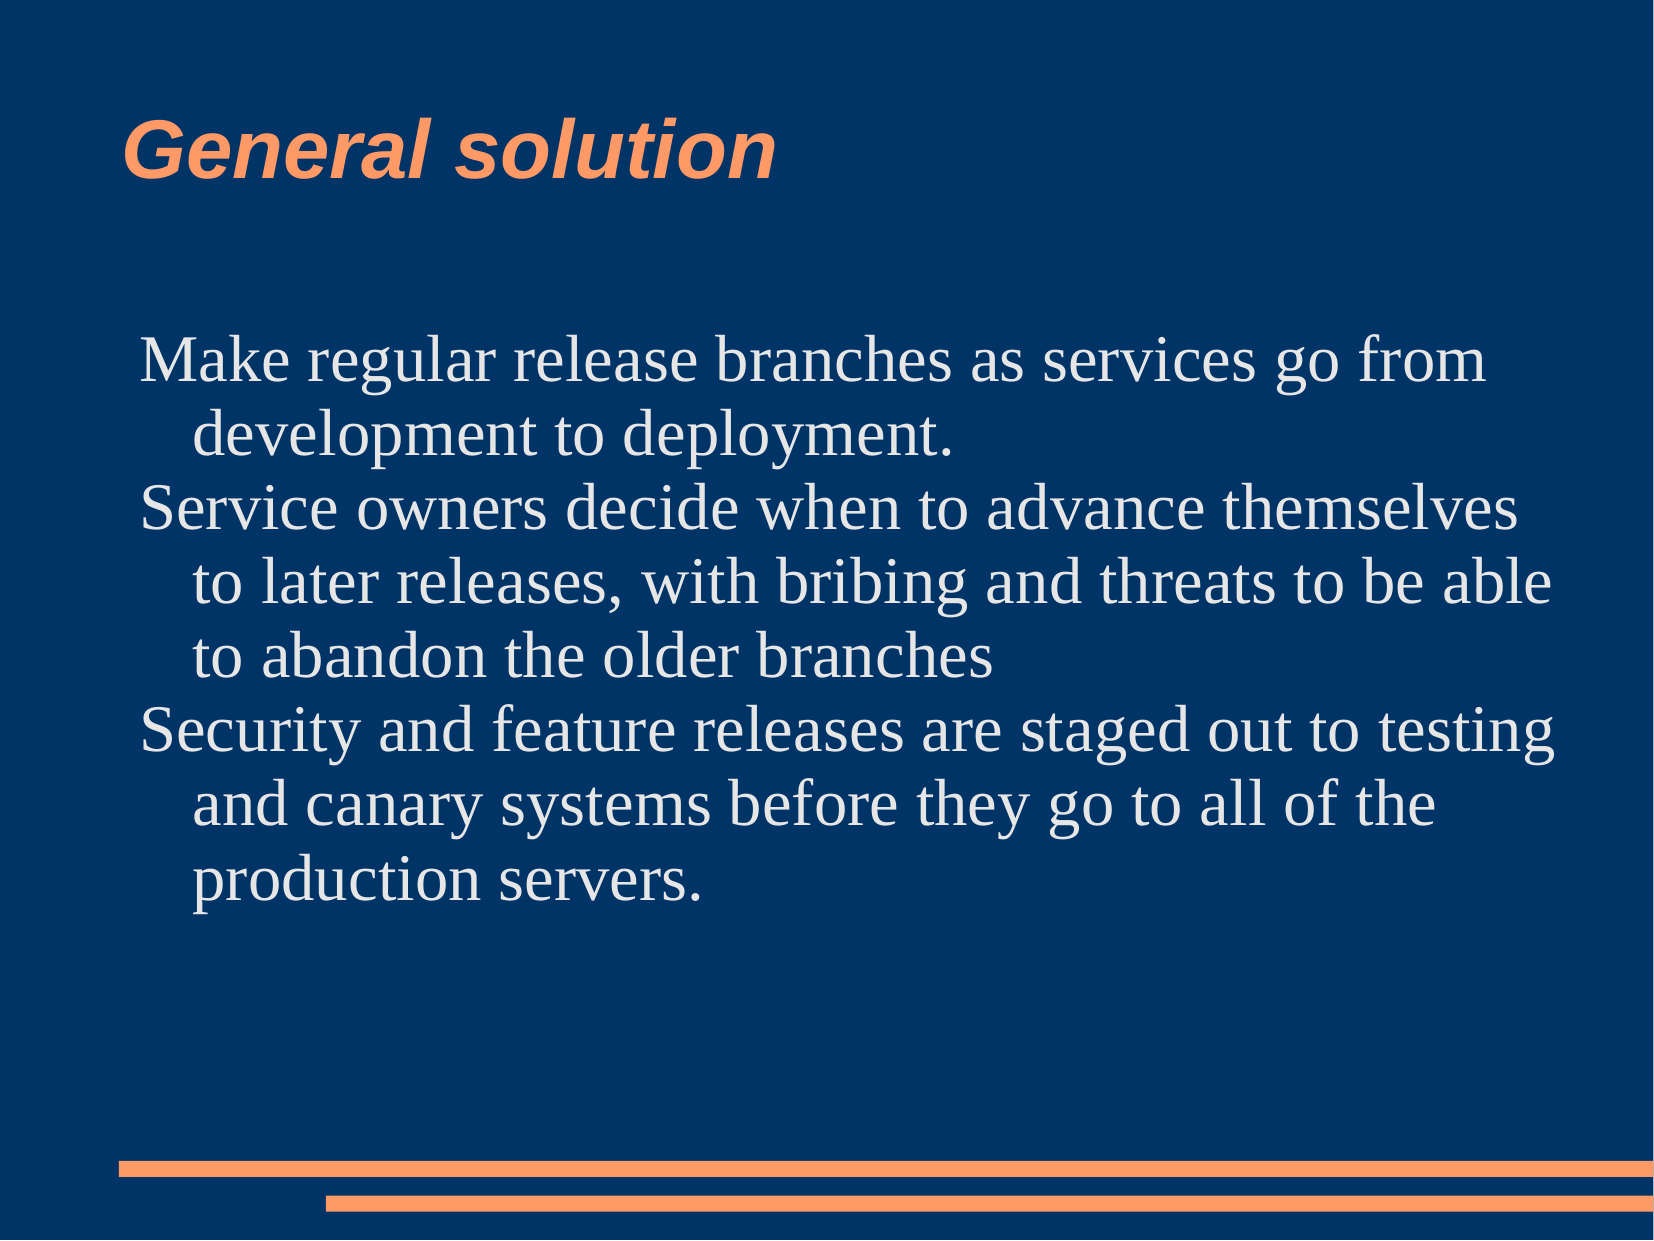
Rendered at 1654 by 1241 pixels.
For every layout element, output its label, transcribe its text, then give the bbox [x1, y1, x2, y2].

title General solution [121, 53, 1534, 247]
list Make regular release branches as services go from development to deployment. Service owners decide when to advance themselves to later releases, with bribing and threats to be able to abandon the older branches Security and feature releases are staged out to testing and canary systems before they go to all of the production servers. [121, 322, 1561, 1118]
